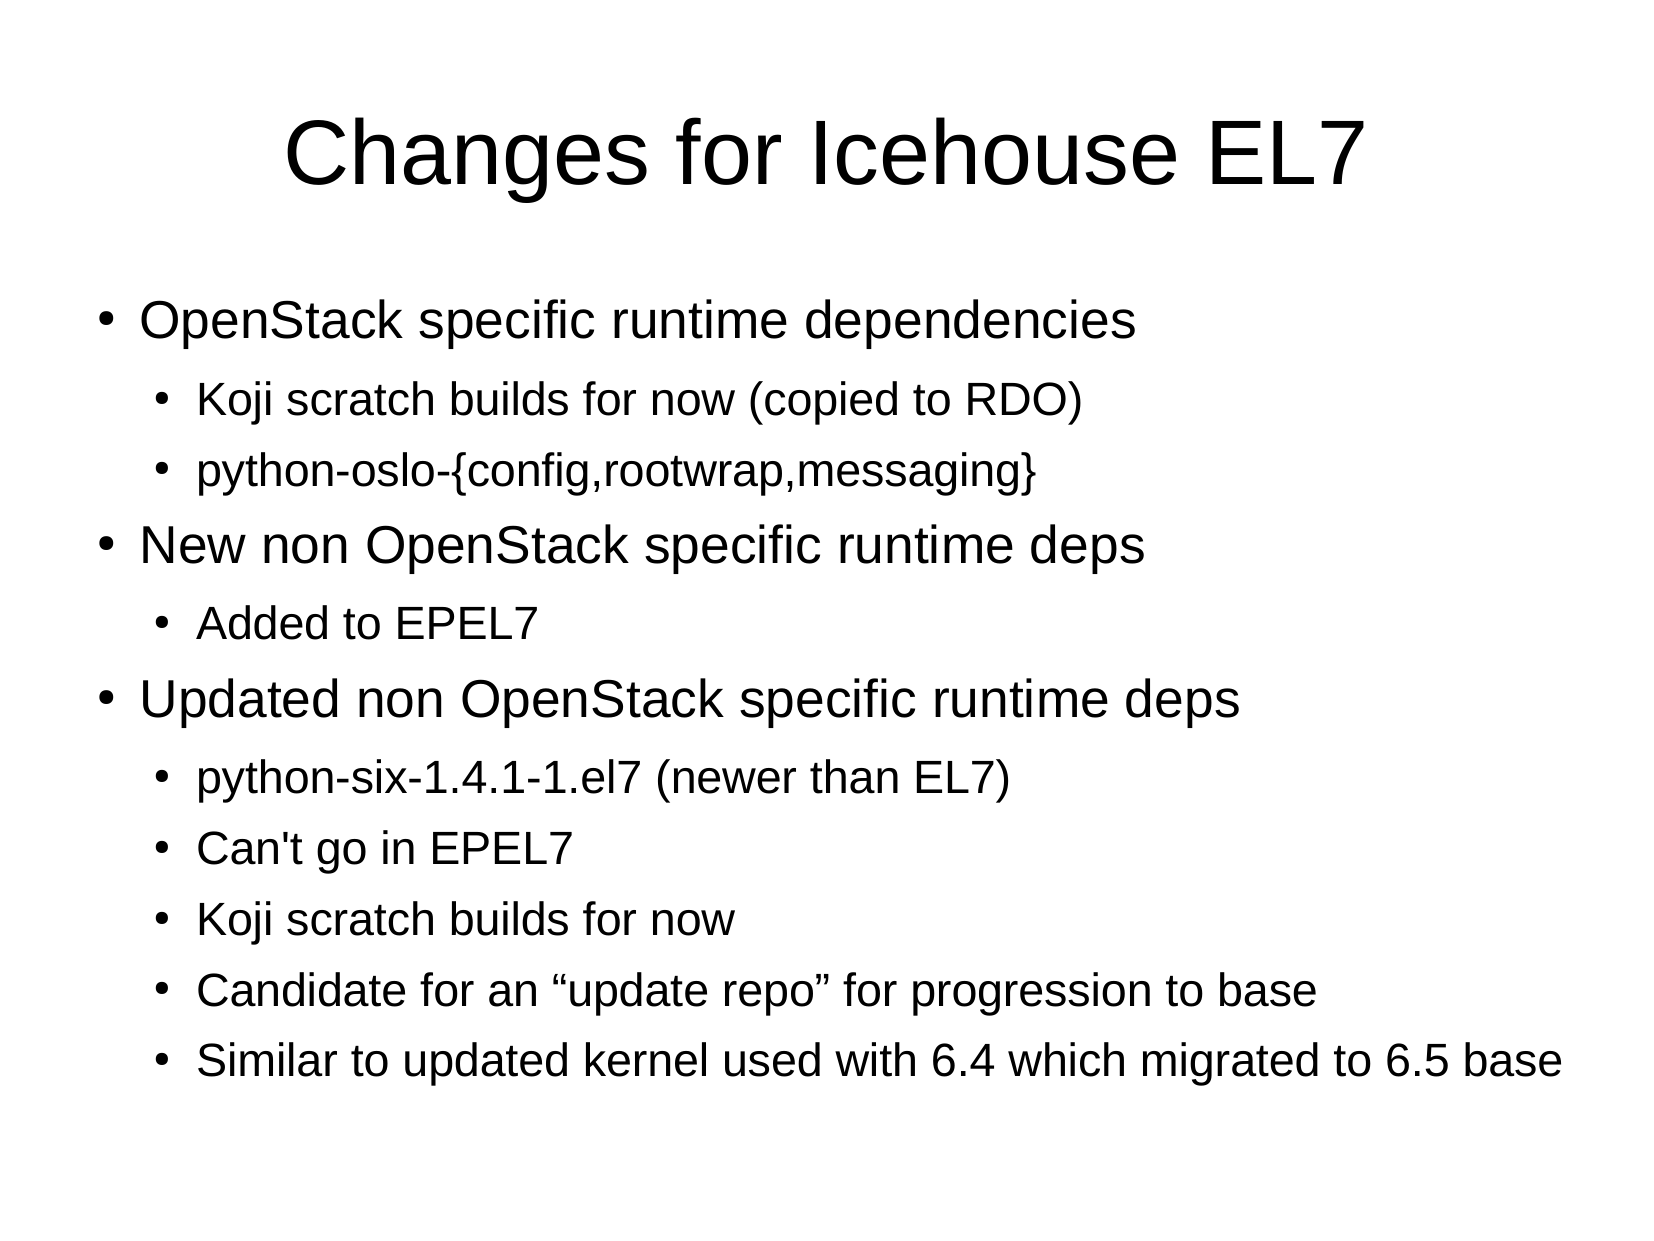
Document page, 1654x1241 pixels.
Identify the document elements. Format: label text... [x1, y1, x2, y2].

title Changes for Icehouse EL7 [82, 49, 1571, 257]
list OpenStack specific runtime dependencies Koji scratch builds for now (copied to RDO) python-oslo-{config,rootwrap,messaging} New non OpenStack specific runtime deps Added to EPEL7 Updated non OpenStack specific runtime deps python-six-1.4.1-1.el7 (newer than EL7) Can't go in EPEL7 Koji scratch builds for now Candidate for an “update repo” for progression to base Similar to updated kernel used with 6.4 which migrated to 6.5 base [82, 290, 1571, 1109]
